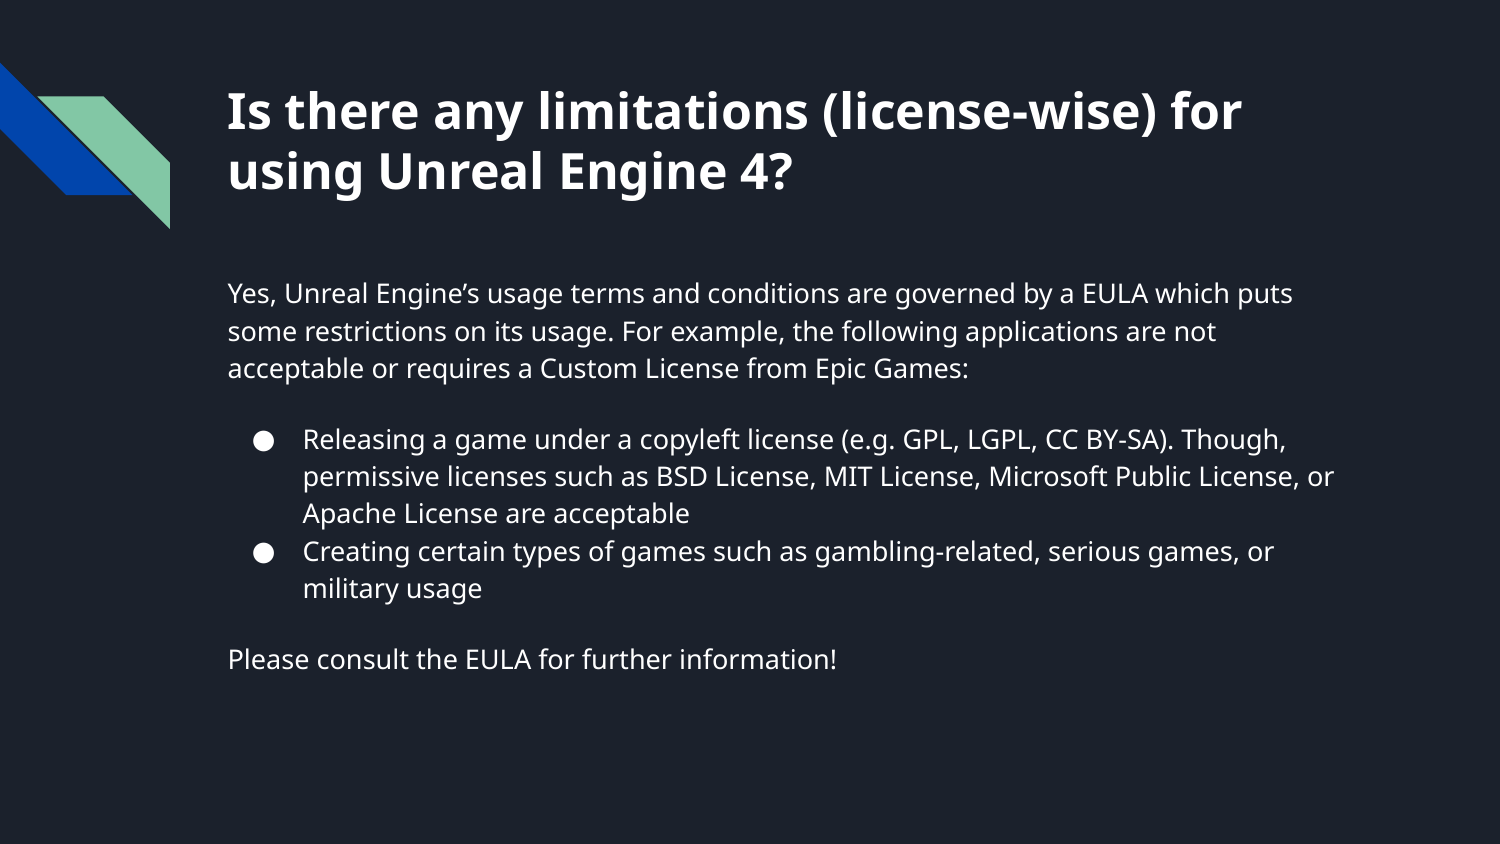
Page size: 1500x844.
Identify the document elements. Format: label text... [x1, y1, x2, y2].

text_box Is there any limitations (license-wise) for using Unreal Engine 4? [212, 64, 1368, 215]
text_box Yes, Unreal Engine’s usage terms and conditions are governed by a EULA which puts some restrictions on its usage. For example, the following applications are not acceptable or requires a Custom License from Epic Games: Releasing a game under a copyleft license (e.g. GPL, LGPL, CC BY-SA). Though, permissive licenses such as BSD License, MIT License, Microsoft Public License, or Apache License are acceptable Creating certain types of games such as gambling-related, serious games, or military usage Please consult the EULA for further information! [212, 257, 1368, 735]
